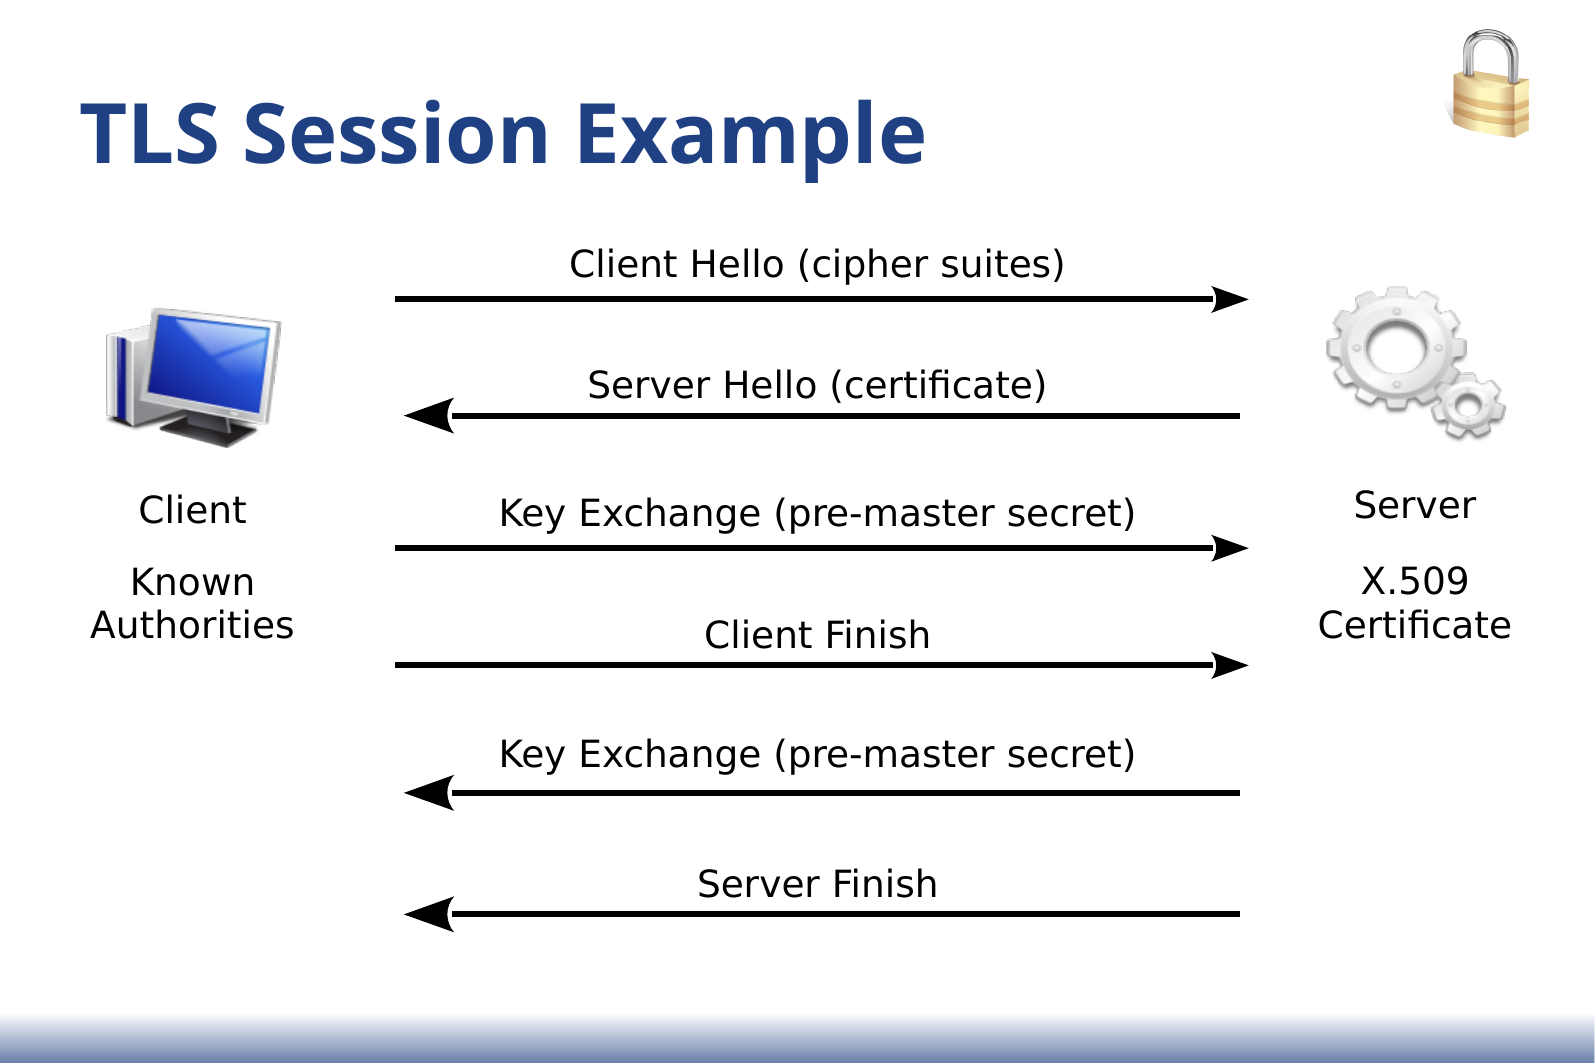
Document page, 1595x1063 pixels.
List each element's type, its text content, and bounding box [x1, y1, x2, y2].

text_box Client Hello (cipher suites) [554, 235, 1082, 294]
text_box Client Finish [689, 606, 947, 665]
text_box Key Exchange (pre-master secret) [480, 725, 1156, 784]
text_box X.509 Certificate [1297, 552, 1533, 655]
text_box Key Exchange (pre-master secret) [474, 484, 1162, 543]
text_box Server Hello (certificate) [570, 356, 1066, 416]
picture [1318, 278, 1512, 451]
text_box Client [116, 481, 269, 540]
picture [96, 288, 290, 460]
title TLS Session Example [79, 42, 1515, 220]
text_box Known Authorities [75, 553, 311, 655]
text_box Server [1336, 476, 1494, 535]
text_box Server Finish [680, 855, 955, 915]
picture [1423, 25, 1555, 142]
